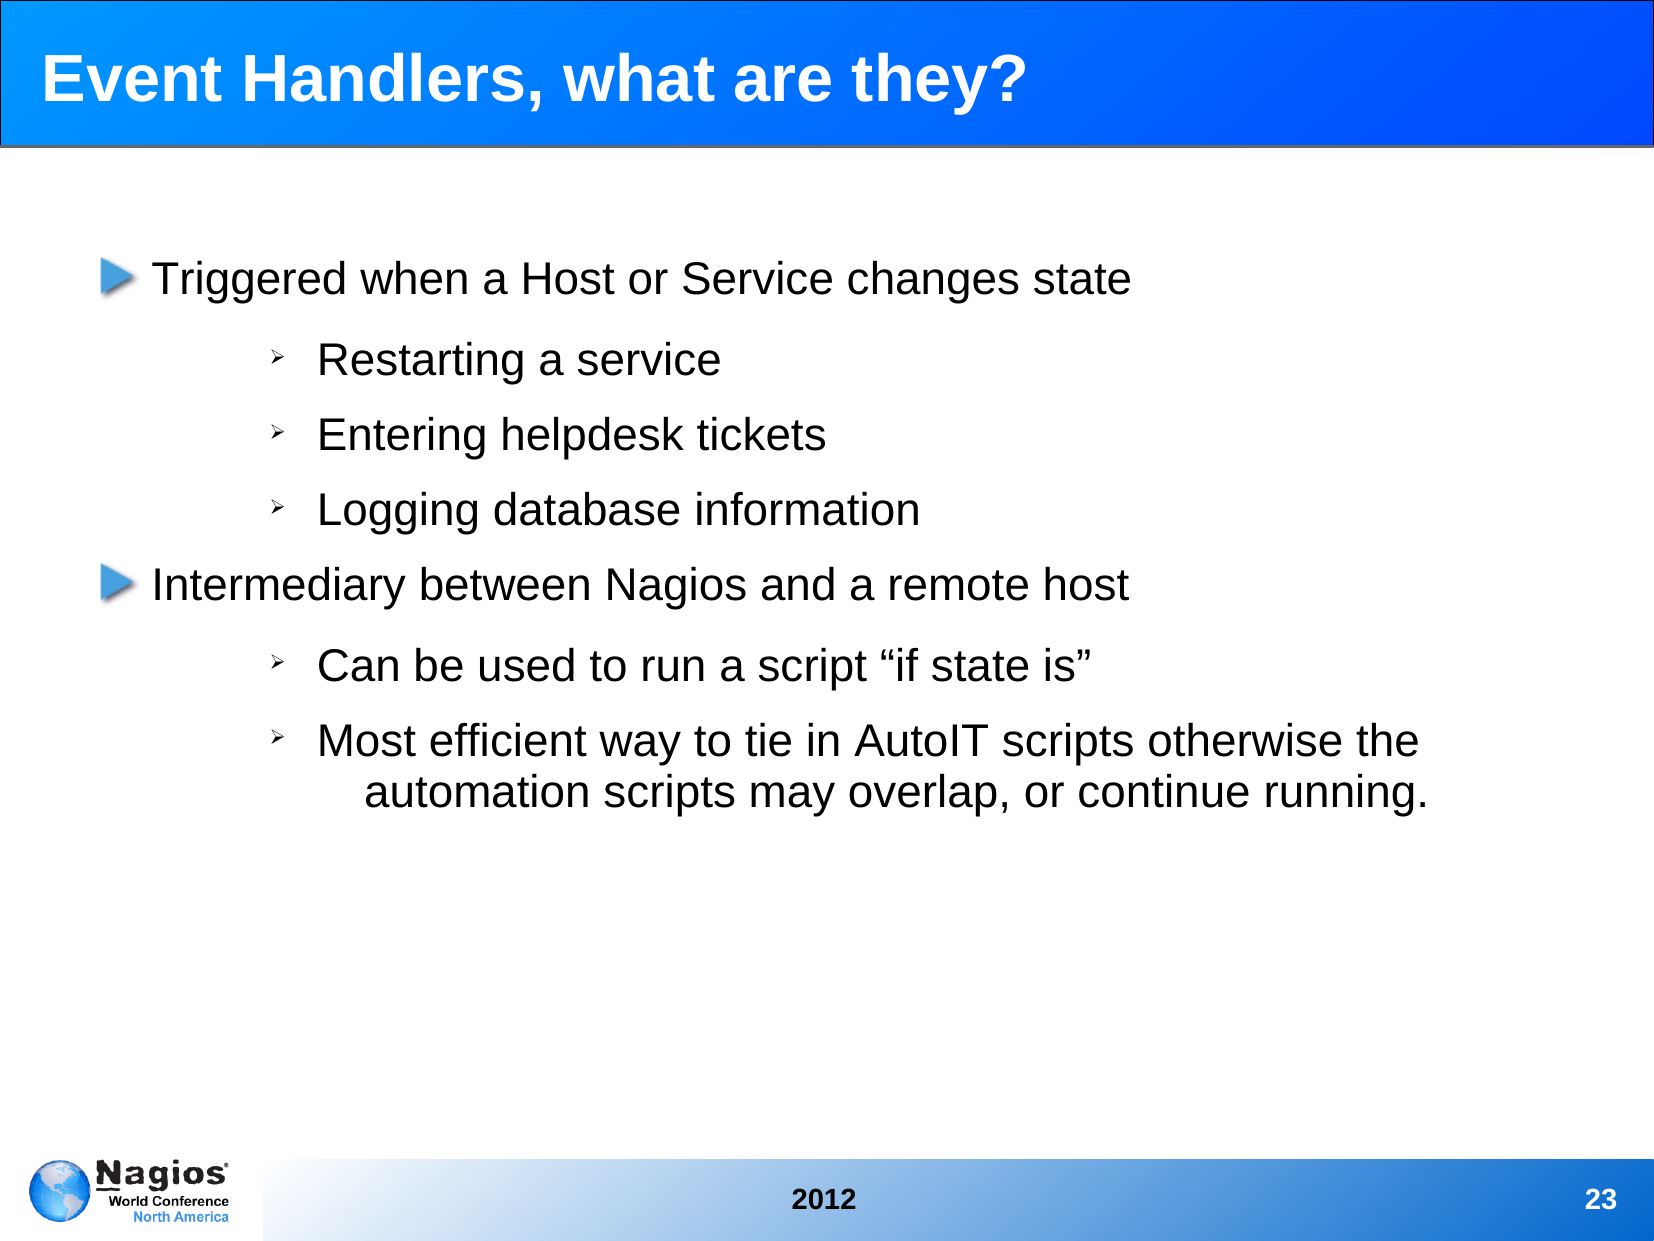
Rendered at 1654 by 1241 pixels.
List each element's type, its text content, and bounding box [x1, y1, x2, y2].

list Triggered when a Host or Service changes state Restarting a service Entering helpdesk tickets Logging database information Intermediary between Nagios and a remote host Can be used to run a script “if state is” Most efficient way to tie in AutoIT scripts otherwise the automation scripts may overlap, or continue running. [80, 253, 1569, 1072]
title Event Handlers, what are they? [41, 0, 1248, 211]
picture [29, 1159, 229, 1235]
